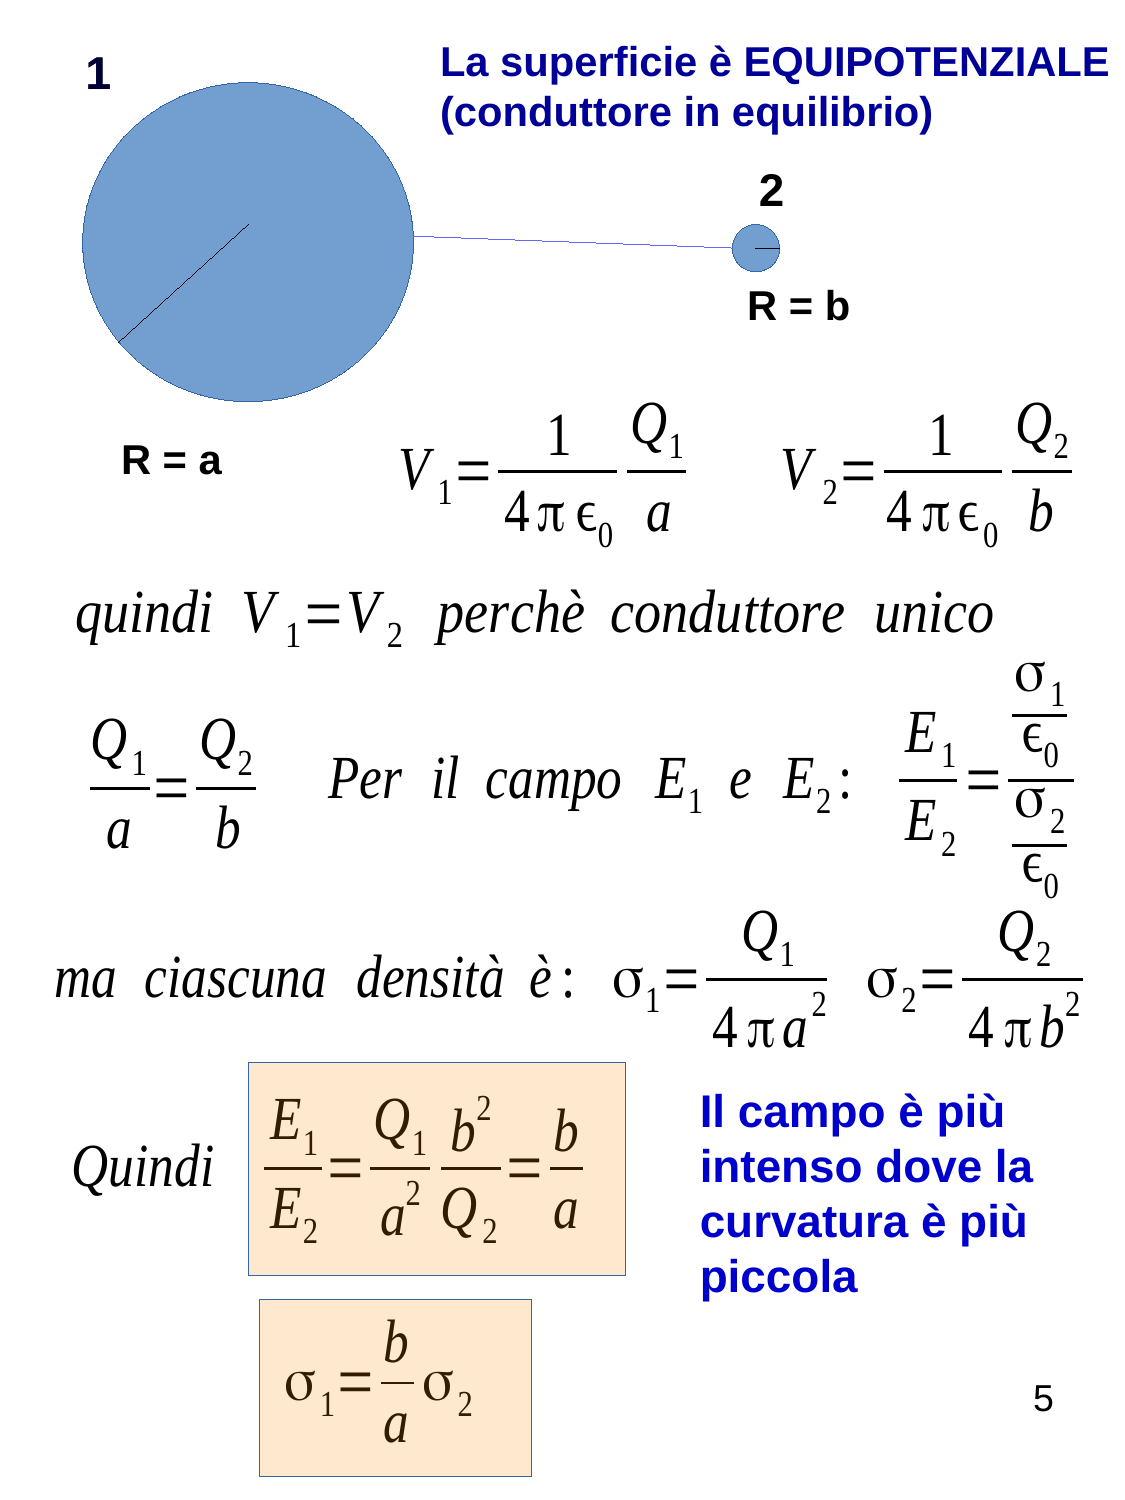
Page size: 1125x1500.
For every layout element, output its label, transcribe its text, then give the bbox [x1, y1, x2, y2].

text_box [82, 82, 414, 402]
text_box [259, 1299, 768, 1477]
text_box [248, 1062, 626, 1276]
chart [386, 389, 1087, 556]
text_box La superficie è EQUIPOTENZIALE (conduttore in equilibrio) [425, 26, 1125, 142]
text_box 1 [70, 36, 154, 107]
text_box Il campo è più intenso dove la curvatura è più piccola [685, 1074, 1125, 1310]
text_box R = b [732, 271, 886, 337]
text_box R = a [106, 425, 272, 491]
chart [42, 578, 1099, 1063]
text_box [732, 224, 780, 271]
chart [59, 1086, 248, 1252]
chart [74, 706, 272, 863]
text_box 2 [744, 153, 827, 224]
